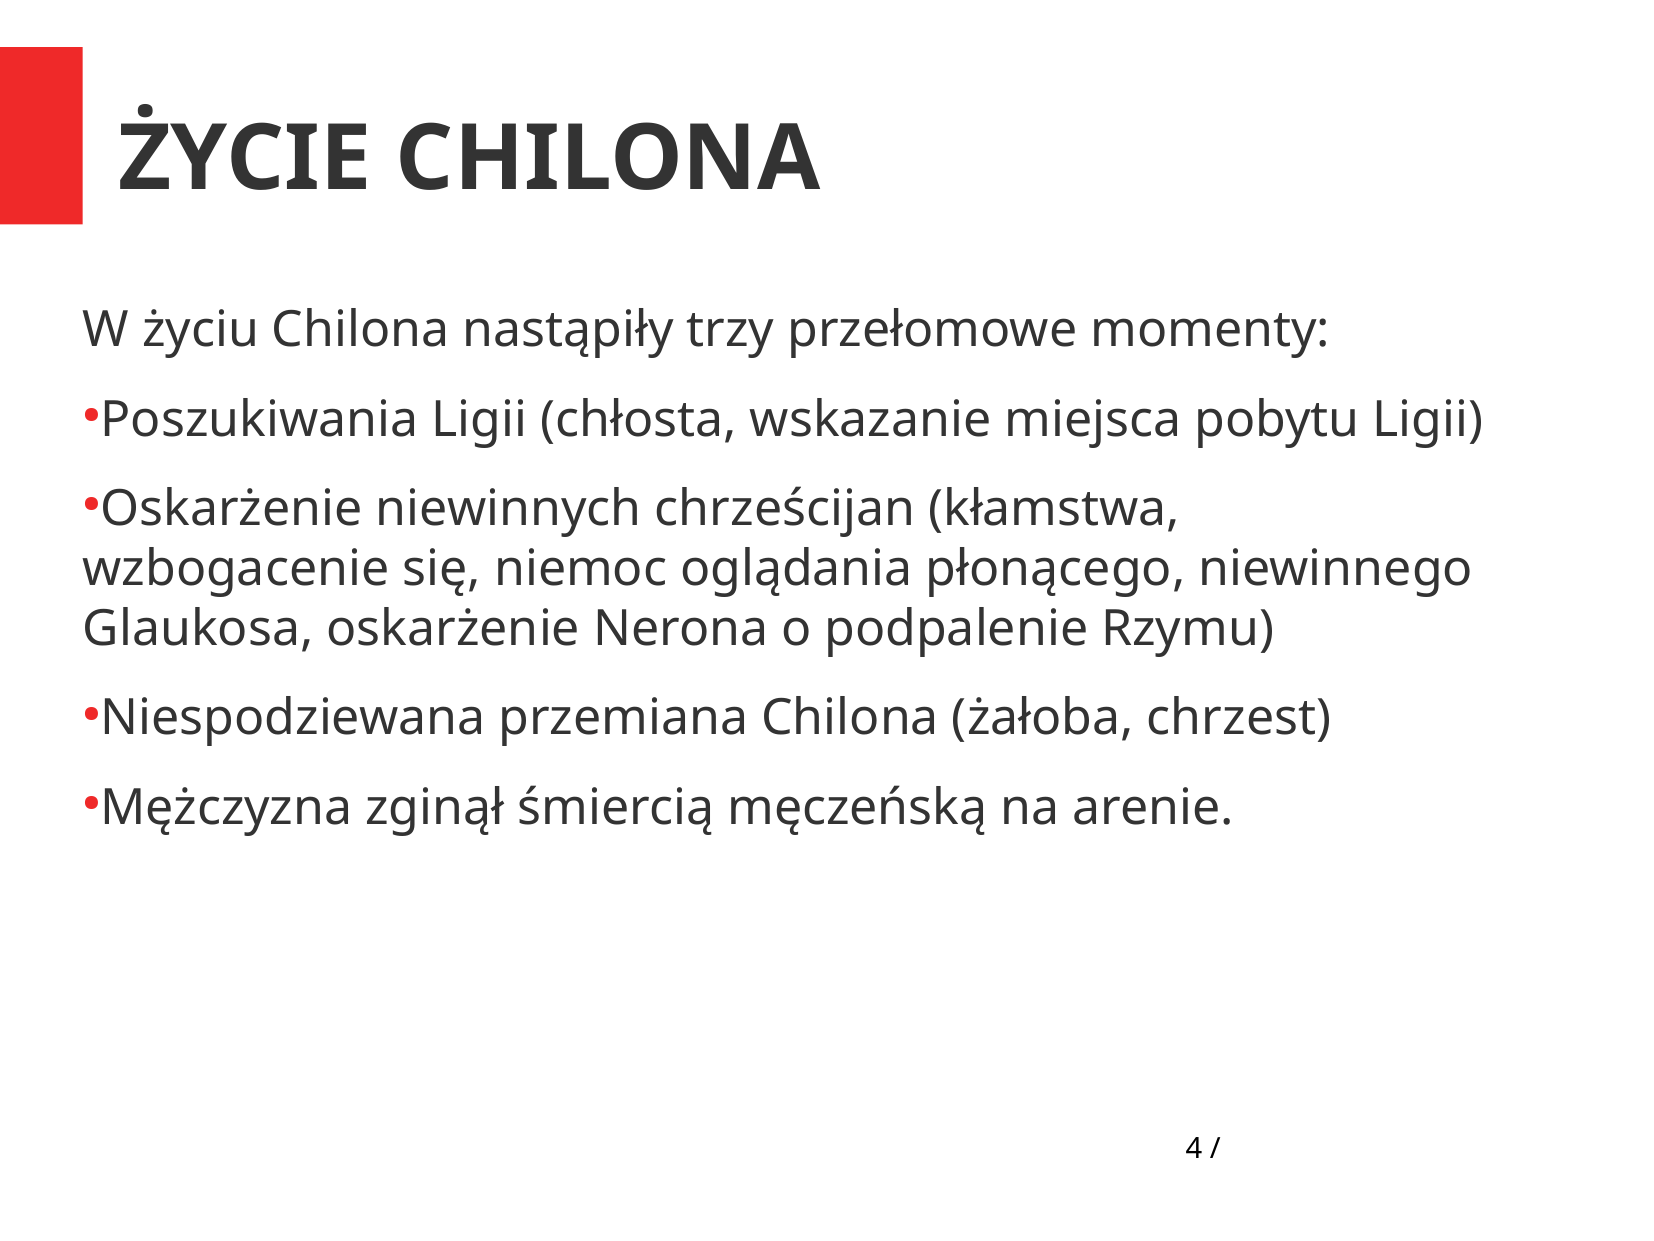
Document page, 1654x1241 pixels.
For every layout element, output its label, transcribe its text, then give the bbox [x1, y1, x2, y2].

list W życiu Chilona nastąpiły trzy przełomowe momenty: Poszukiwania Ligii (chłosta, wskazanie miejsca pobytu Ligii) Oskarżenie niewinnych chrześcijan (kłamstwa, wzbogacenie się, niemoc oglądania płonącego, niewinnego Glaukosa, oskarżenie Nerona o podpalenie Rzymu) Niespodziewana przemiana Chilona (żałoba, chrzest) Mężczyzna zginął śmiercią męczeńską na arenie. [82, 296, 1501, 1016]
title ŻYCIE CHILONA [118, 49, 1571, 257]
text_box / [1185, 1129, 1571, 1216]
